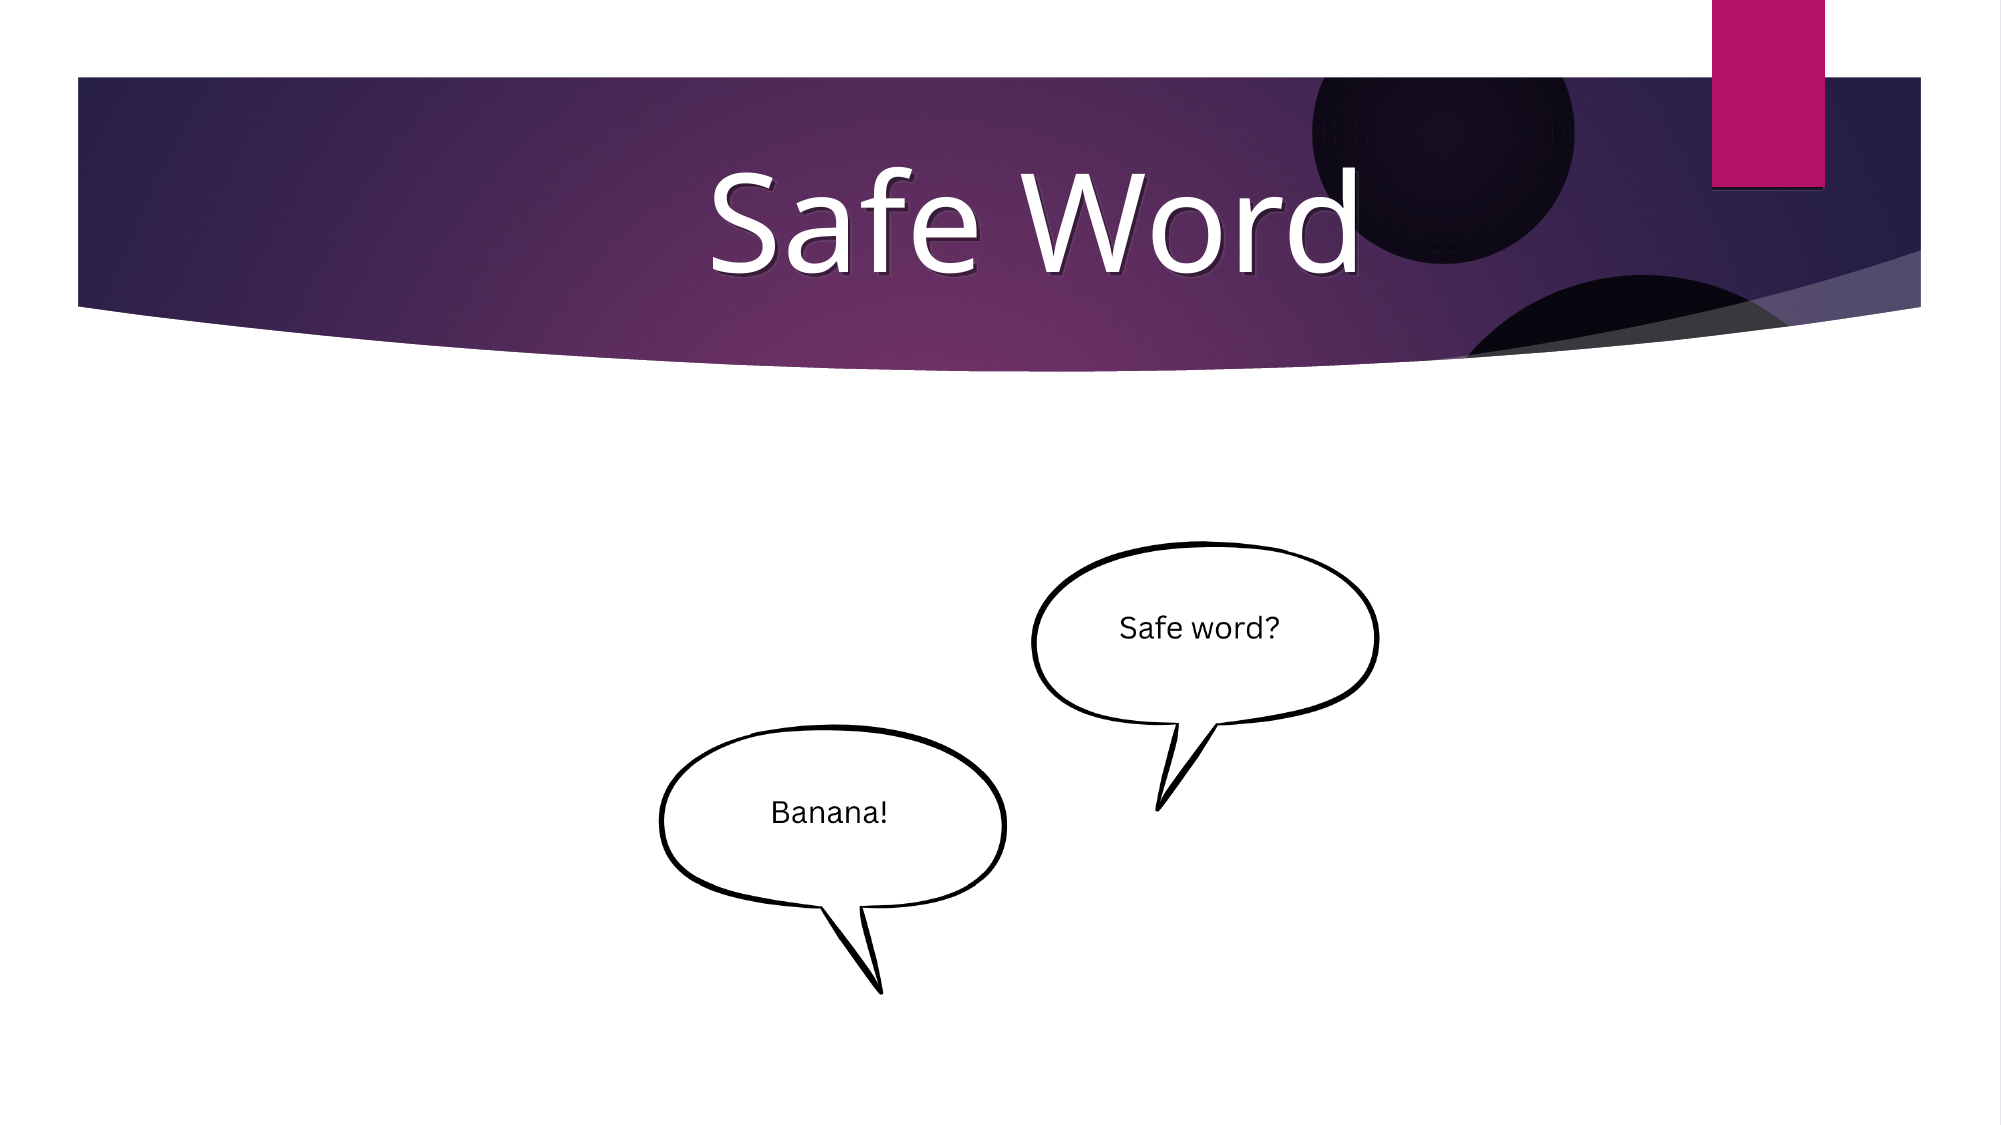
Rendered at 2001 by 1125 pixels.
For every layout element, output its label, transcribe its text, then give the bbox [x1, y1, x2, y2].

picture [412, 404, 1695, 1125]
title Safe Word [317, 106, 1757, 308]
